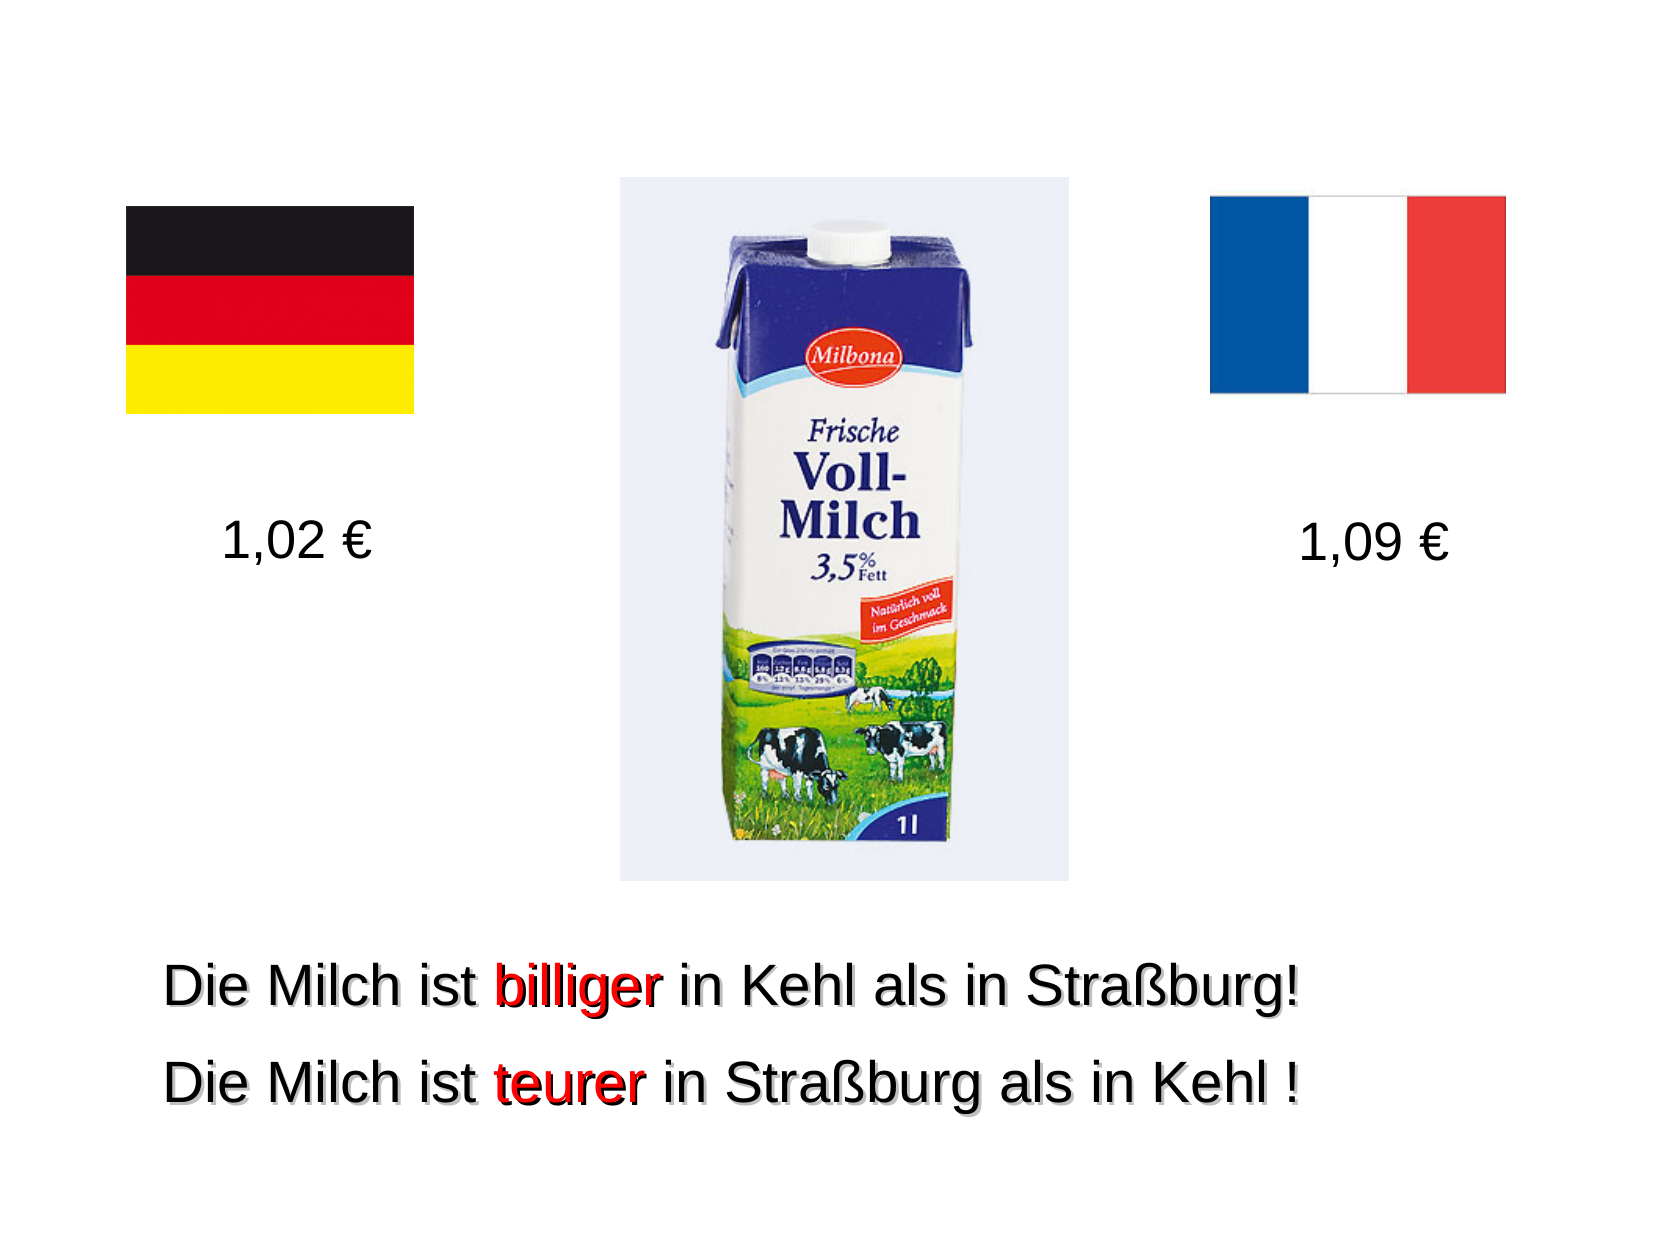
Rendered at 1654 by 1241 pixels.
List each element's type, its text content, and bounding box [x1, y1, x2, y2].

text_box Die Milch ist billiger in Kehl als in Straßburg! [147, 944, 1317, 1025]
text_box 1,09 € [1283, 504, 1465, 580]
picture [126, 206, 414, 414]
text_box Die Milch ist teurer in Straßburg als in Kehl ! [147, 1042, 1654, 1123]
picture [620, 177, 1069, 881]
text_box 1,02 € [206, 501, 388, 578]
picture [1210, 147, 1506, 443]
